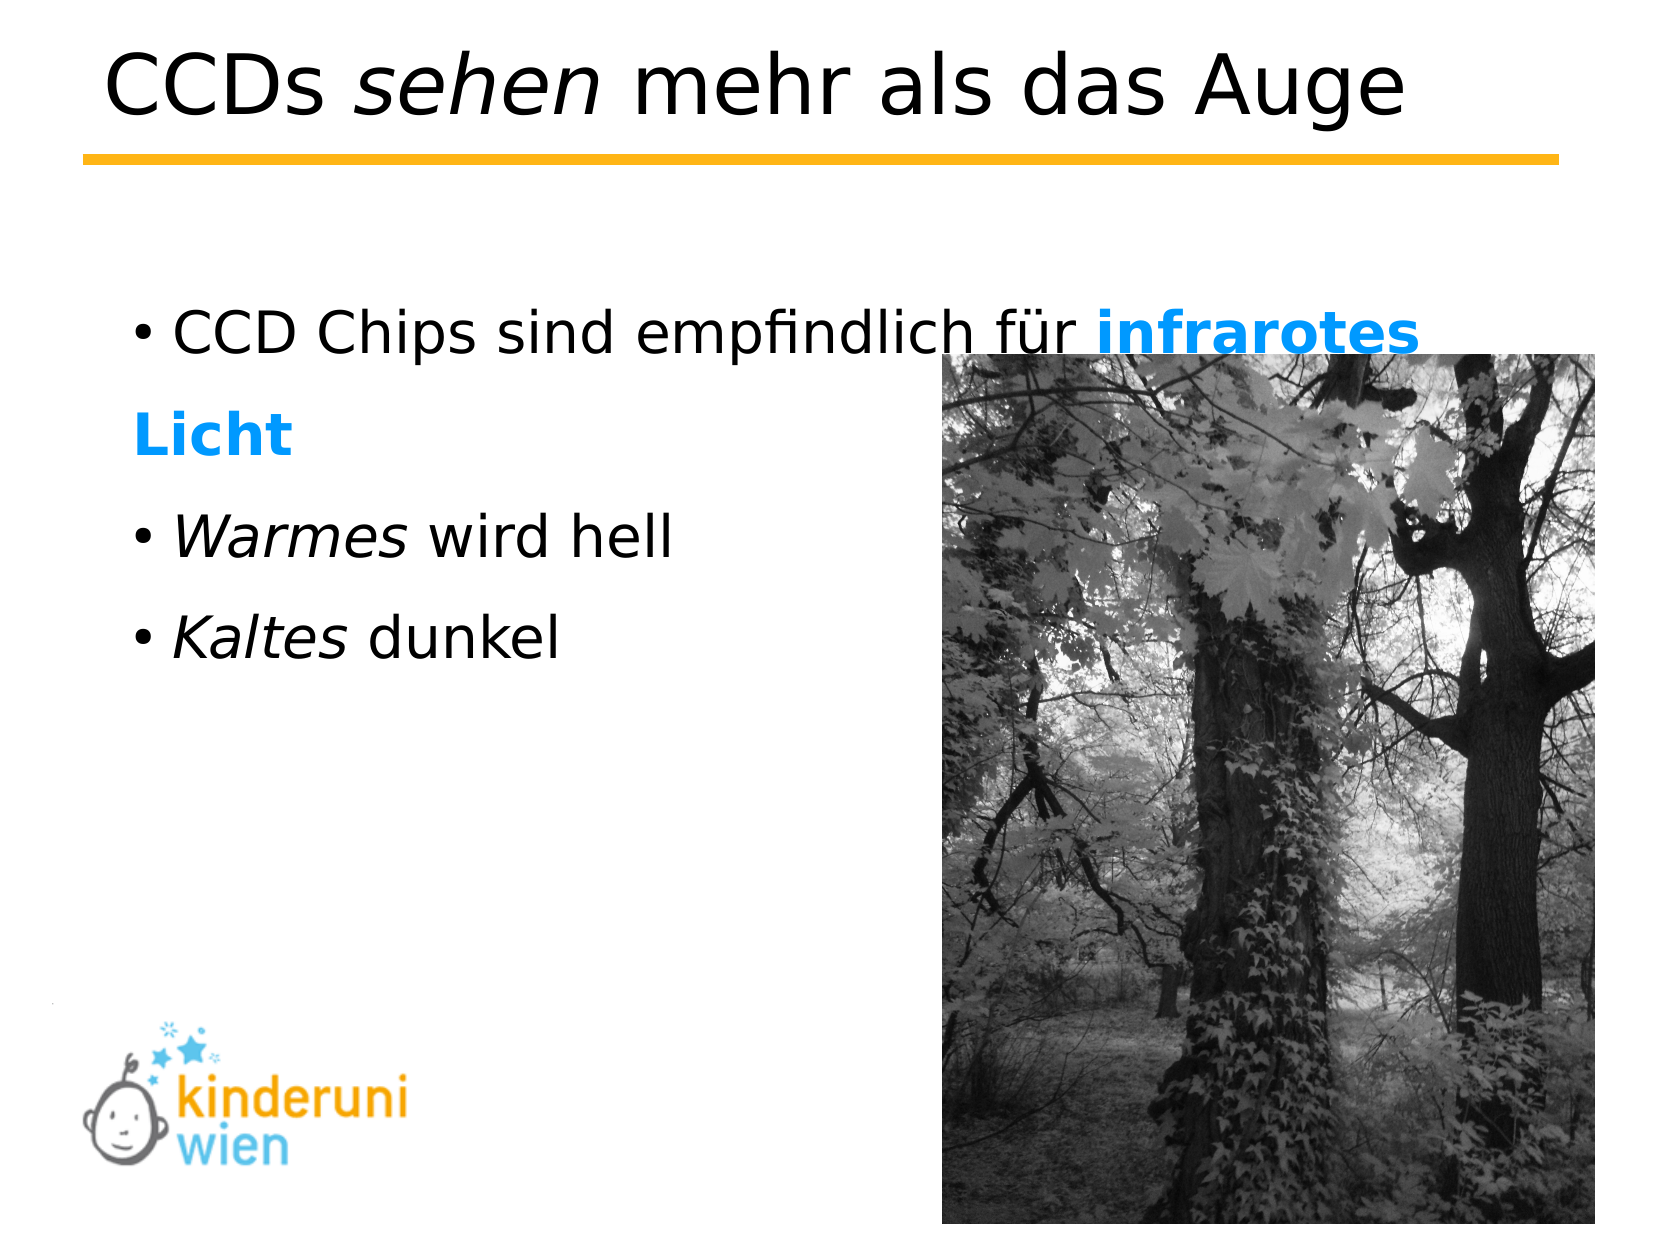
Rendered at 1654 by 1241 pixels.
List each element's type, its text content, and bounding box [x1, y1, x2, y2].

title CCDs sehen mehr als das Auge [88, 29, 1625, 142]
text_box CCD Chips sind empfindlich für infrarotes Licht Warmes wird hell Kaltes dunkel [118, 258, 1536, 647]
picture [942, 354, 1595, 1224]
picture [52, 1003, 443, 1208]
